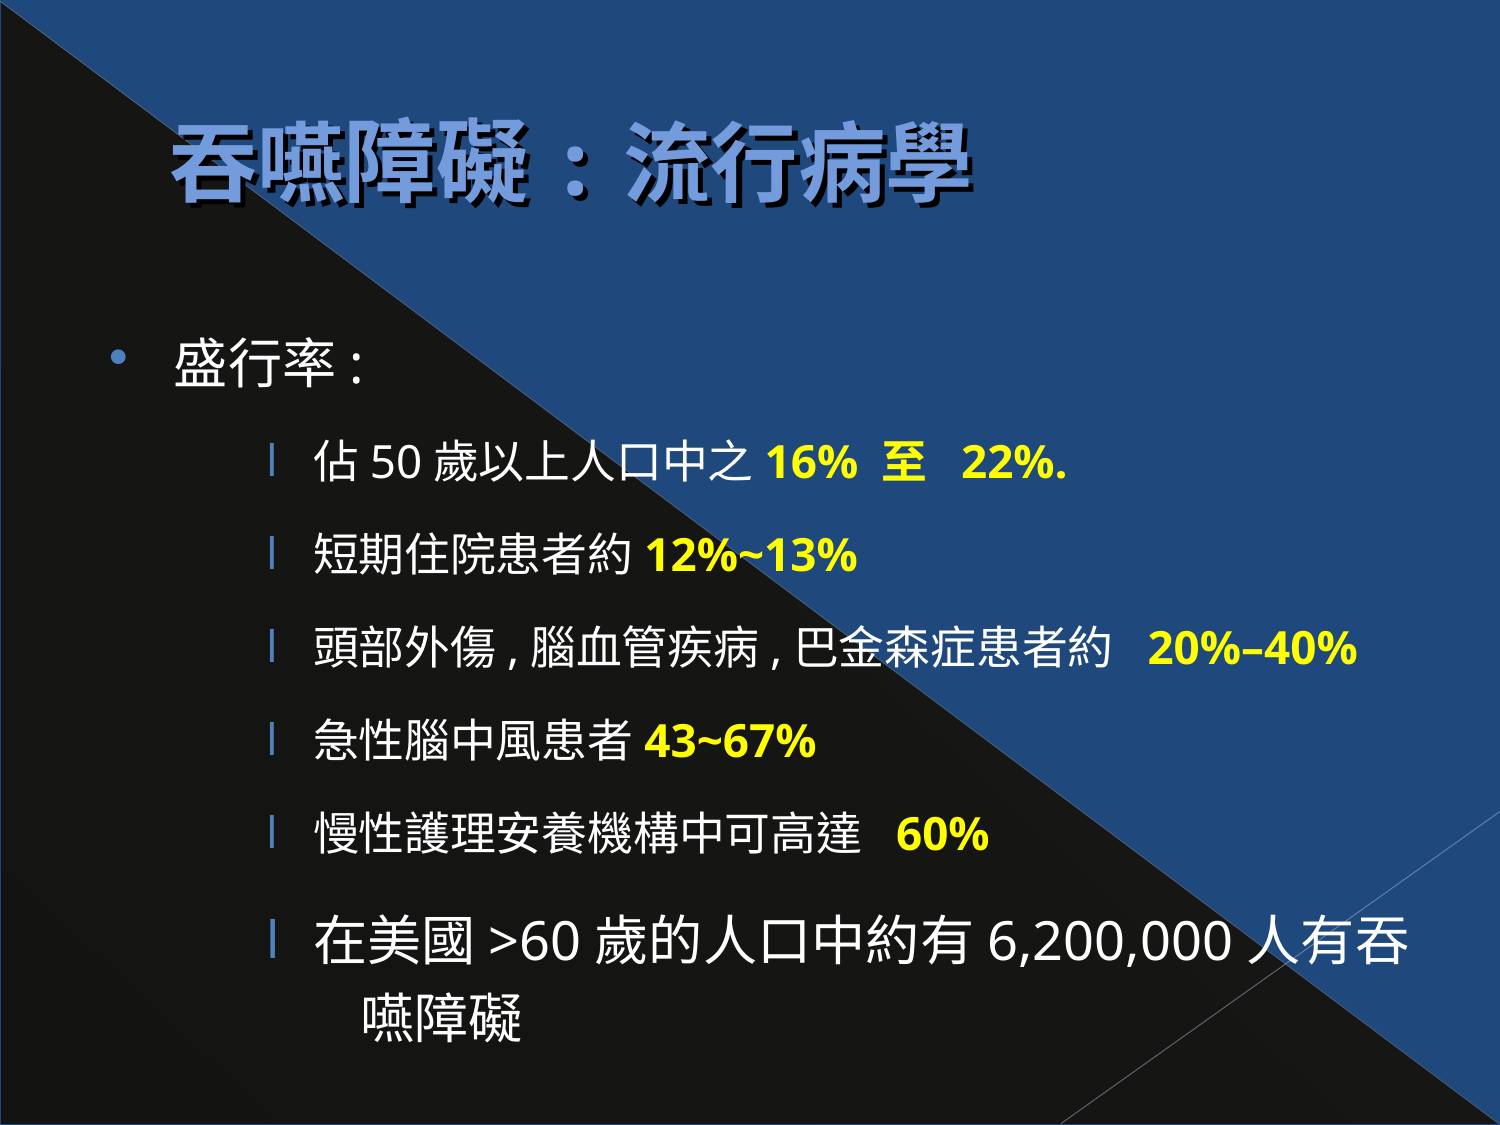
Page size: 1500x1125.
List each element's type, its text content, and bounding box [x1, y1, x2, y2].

title 吞嚥障礙:流行病學 [75, 43, 1426, 274]
list 盛行率: 佔50歲以上人口中之16% 至 22%. 短期住院患者約12%~13% 頭部外傷,腦血管疾病,巴金森症患者約 20%–40% 急性腦中風患者43~67% 慢性護理安養機構中可高達 60% 在美國>60歲的人口中約有6,200,000人有吞嚥障礙 [75, 308, 1426, 1059]
